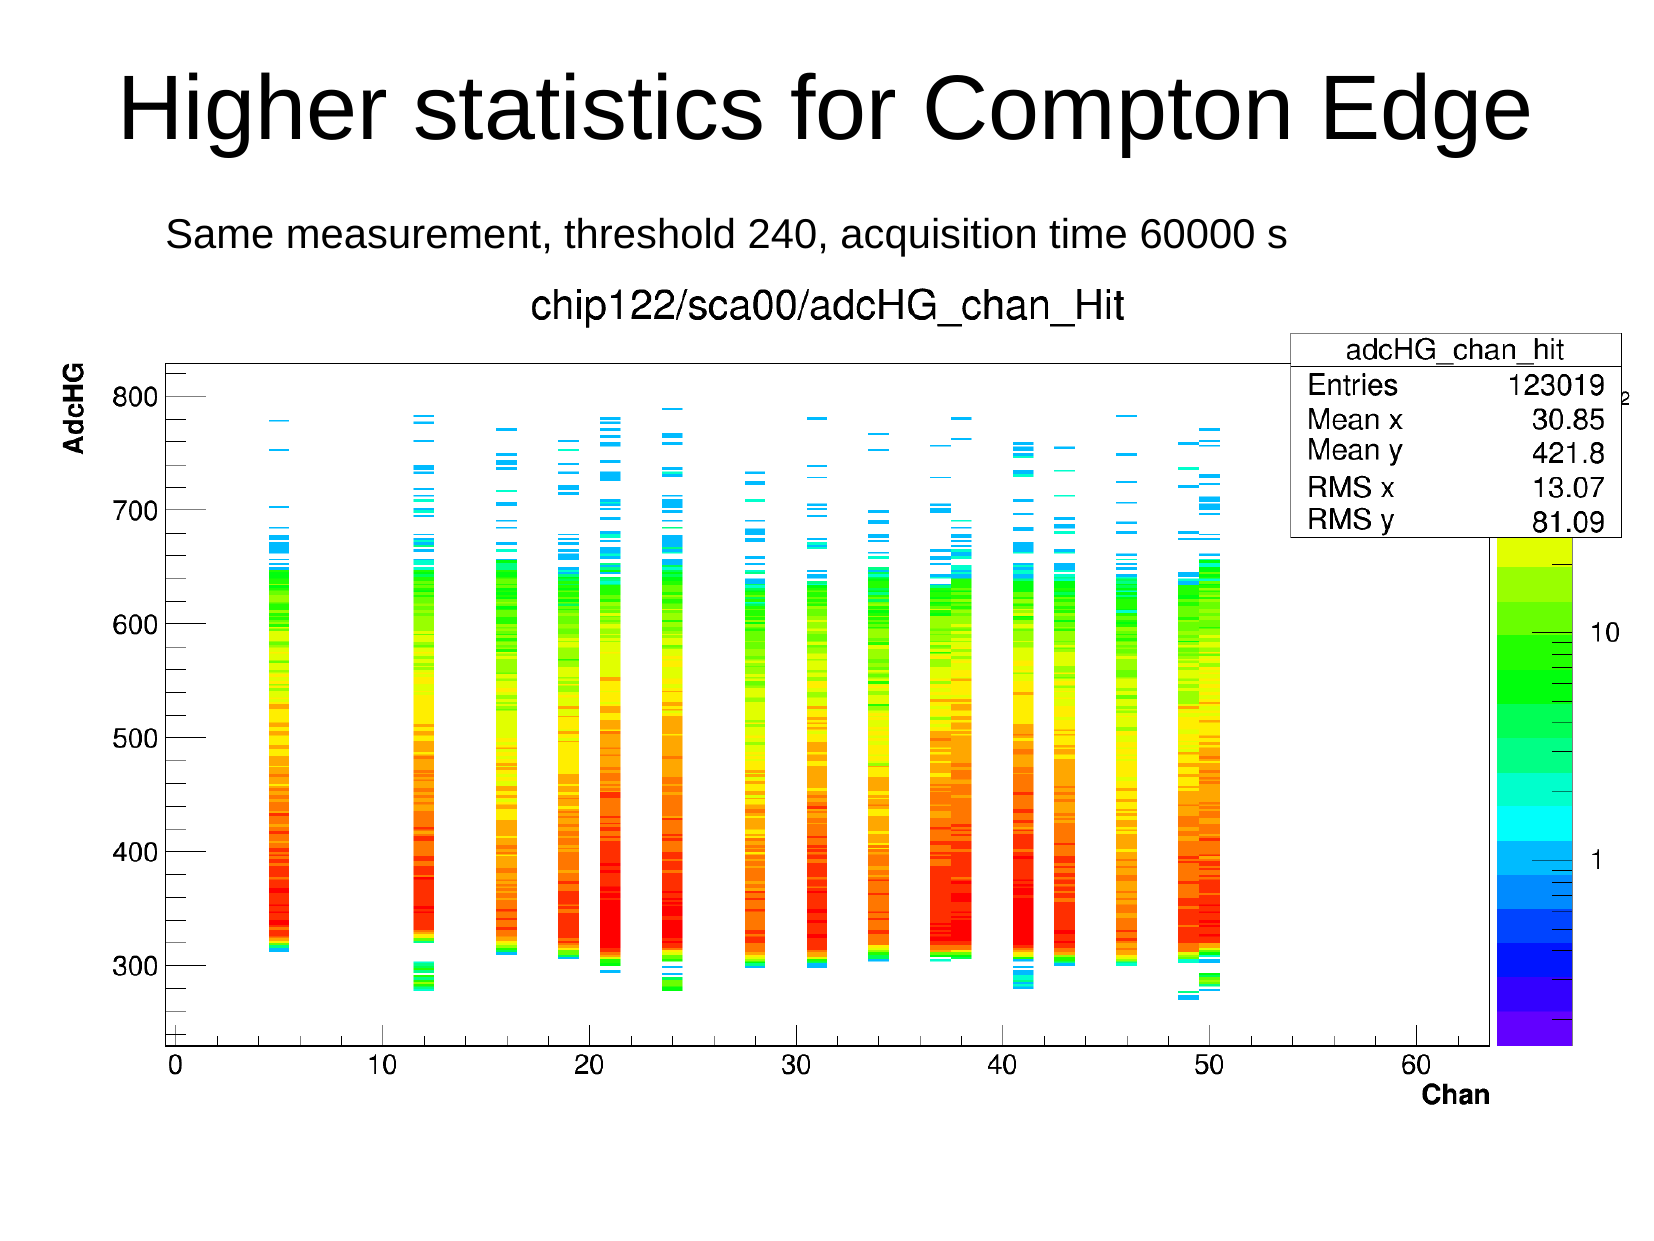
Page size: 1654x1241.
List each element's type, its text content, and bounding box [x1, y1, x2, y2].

list Same measurement, threshold 240, acquisition time 60000 s [94, 211, 1583, 277]
picture [0, 277, 1654, 1131]
title Higher statistics for Compton Edge [82, 49, 1571, 166]
